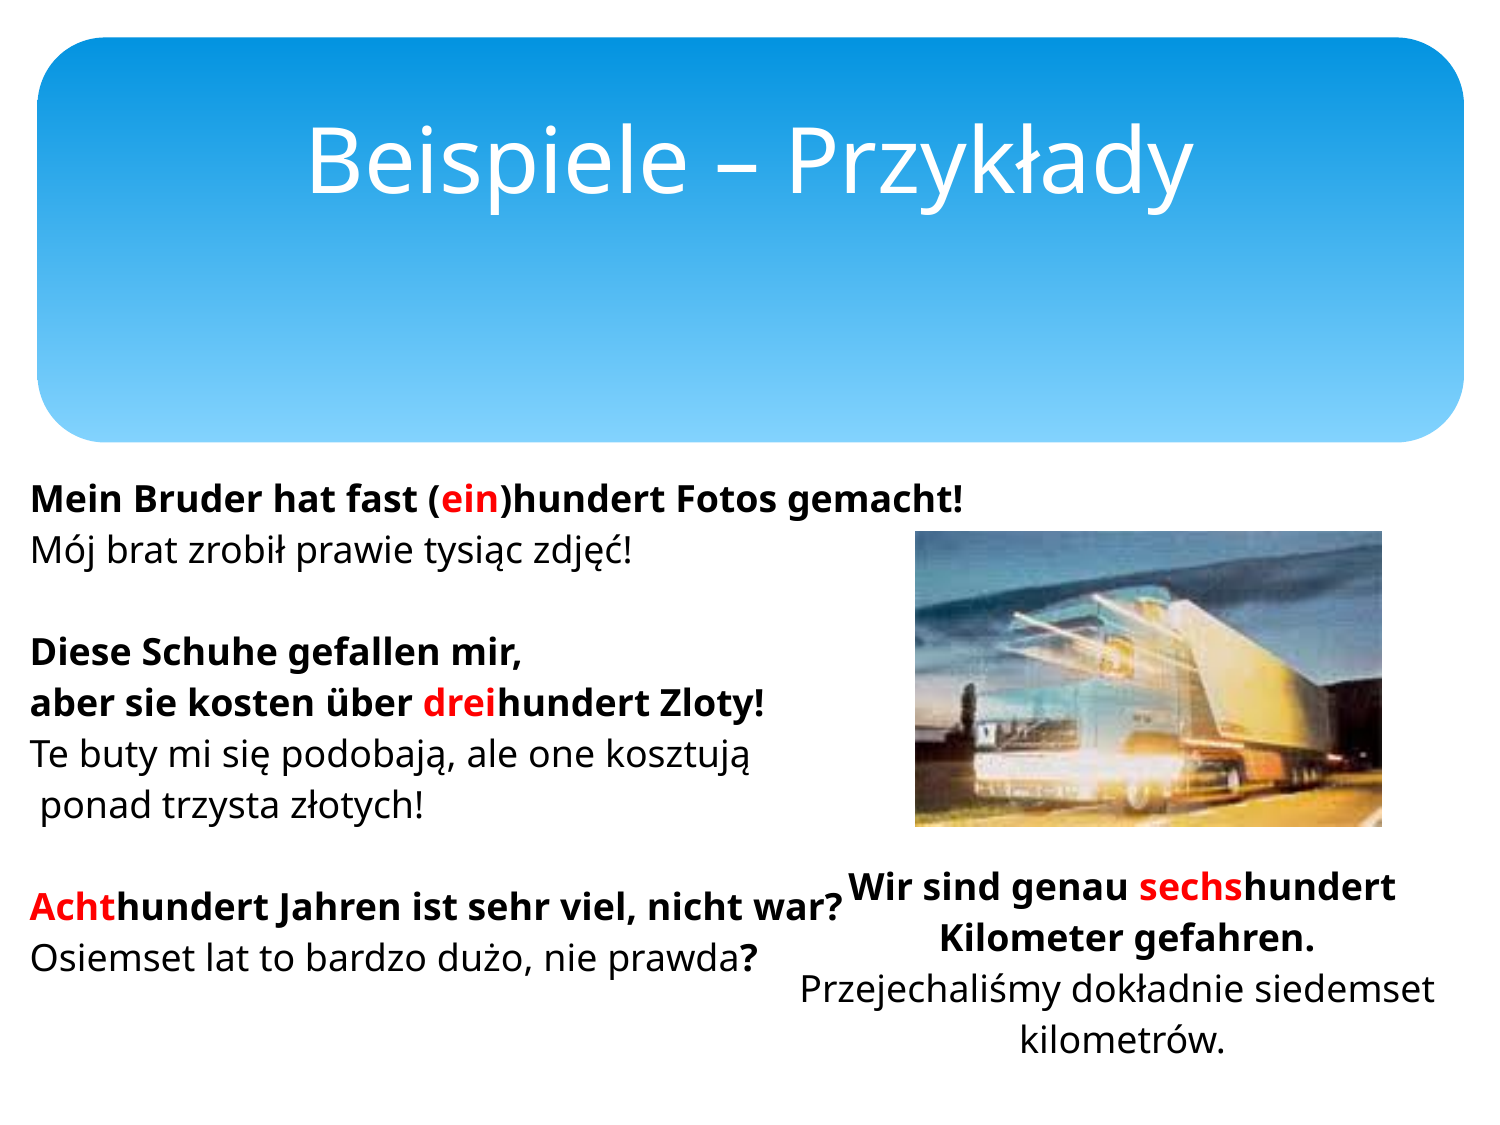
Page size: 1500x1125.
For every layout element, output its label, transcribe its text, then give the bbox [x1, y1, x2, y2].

picture [915, 531, 1382, 827]
text_box Wir sind genau sechshundert Kilometer gefahren. Przejechaliśmy dokładnie siedemset kilometrów. [708, 853, 1500, 1123]
title Beispiele – Przykłady [75, 55, 1425, 262]
subtitle Mein Bruder hat fast (ein)hundert Fotos gemacht! Mój brat zrobił prawie tysiąc zdjęć! Diese Schuhe gefallen mir, aber sie kosten über dreihundert Zloty! Te buty mi się podobają, ale one kosztują ponad trzysta złotych! Achthundert Jahren ist sehr viel, nicht war? Osiemset lat to bardzo dużo, nie prawda? [29, 442, 1359, 1063]
